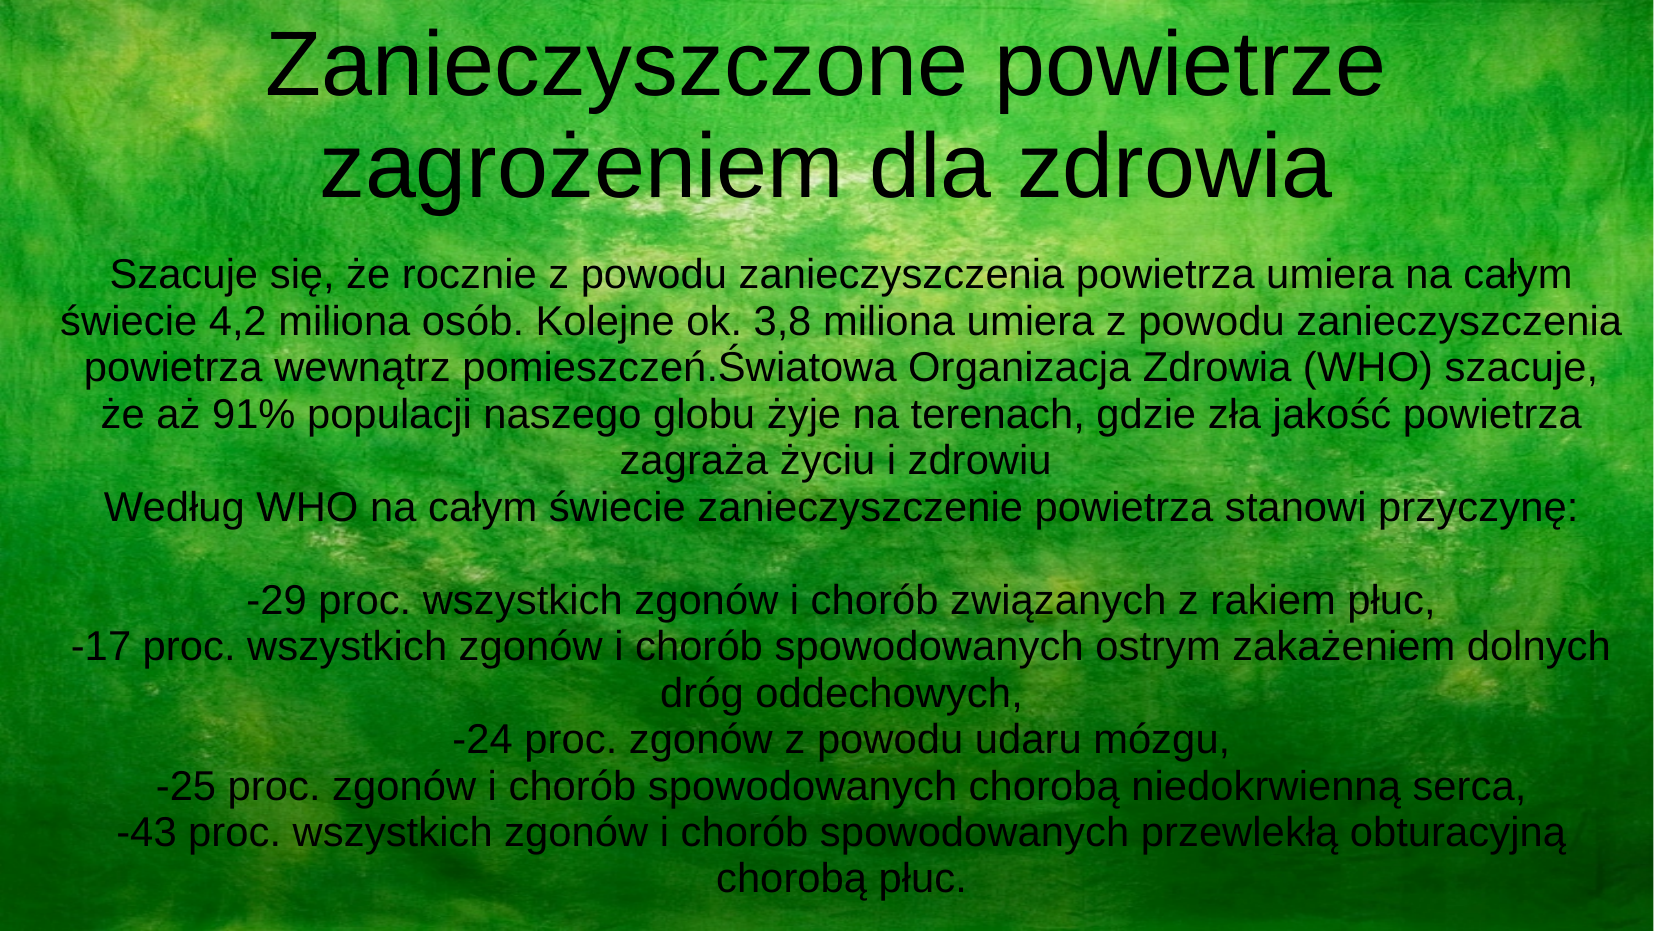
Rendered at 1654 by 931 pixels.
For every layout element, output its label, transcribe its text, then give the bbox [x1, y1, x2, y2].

picture [0, 0, 1654, 931]
title Zanieczyszczone powietrze zagrożeniem dla zdrowia [82, 12, 1571, 218]
subtitle Szacuje się, że rocznie z powodu zanieczyszczenia powietrza umiera na całym świecie 4,2 miliona osób. Kolejne ok. 3,8 miliona umiera z powodu zanieczyszczenia powietrza wewnątrz pomieszczeń.Światowa Organizacja Zdrowia (WHO) szacuje, że aż 91% populacji naszego globu żyje na terenach, gdzie zła jakość powietrza zagraża życiu i zdrowiu Według WHO na całym świecie zanieczyszczenie powietrza stanowi przyczynę: -29 proc. wszystkich zgonów i chorób związanych z rakiem płuc, -17 proc. wszystkich zgonów i chorób spowodowanych ostrym zakażeniem dolnych dróg oddechowych, -24 proc. zgonów z powodu udaru mózgu, -25 proc. zgonów i chorób spowodowanych chorobą niedokrwienną serca, -43 proc. wszystkich zgonów i chorób spowodowanych przewlekłą obturacyjną chorobą płuc. [59, 236, 1625, 917]
